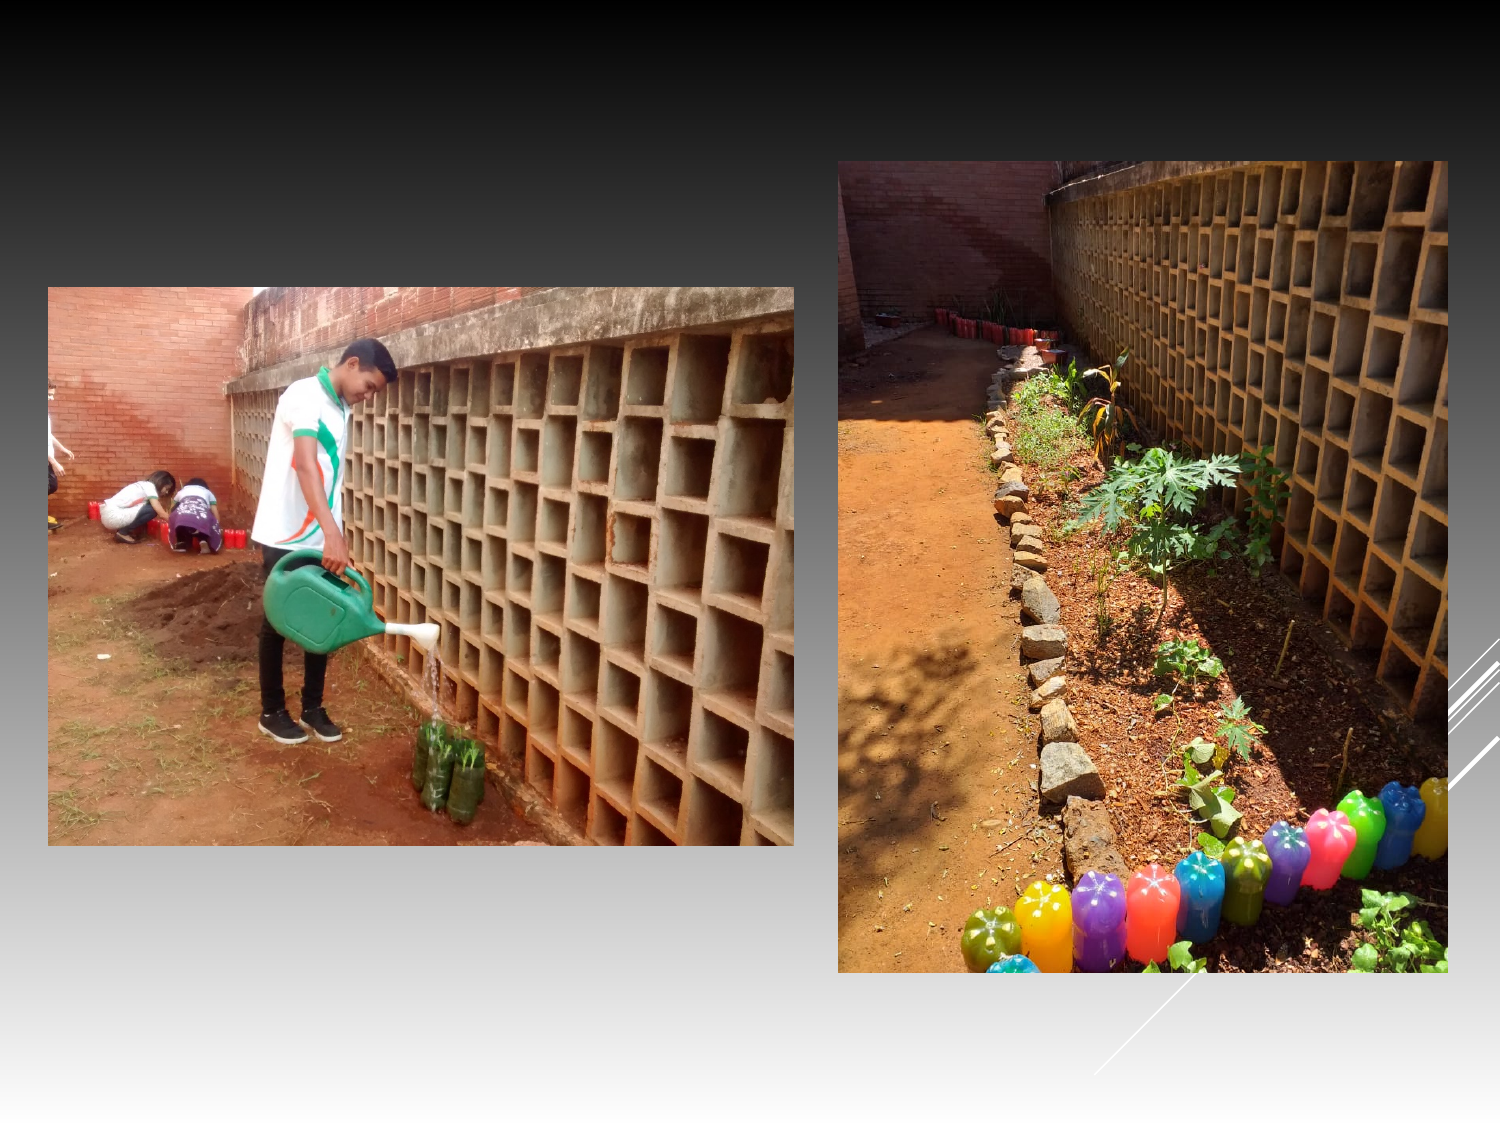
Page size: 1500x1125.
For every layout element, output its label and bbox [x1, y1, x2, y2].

picture [838, 161, 1448, 973]
picture [48, 287, 794, 847]
